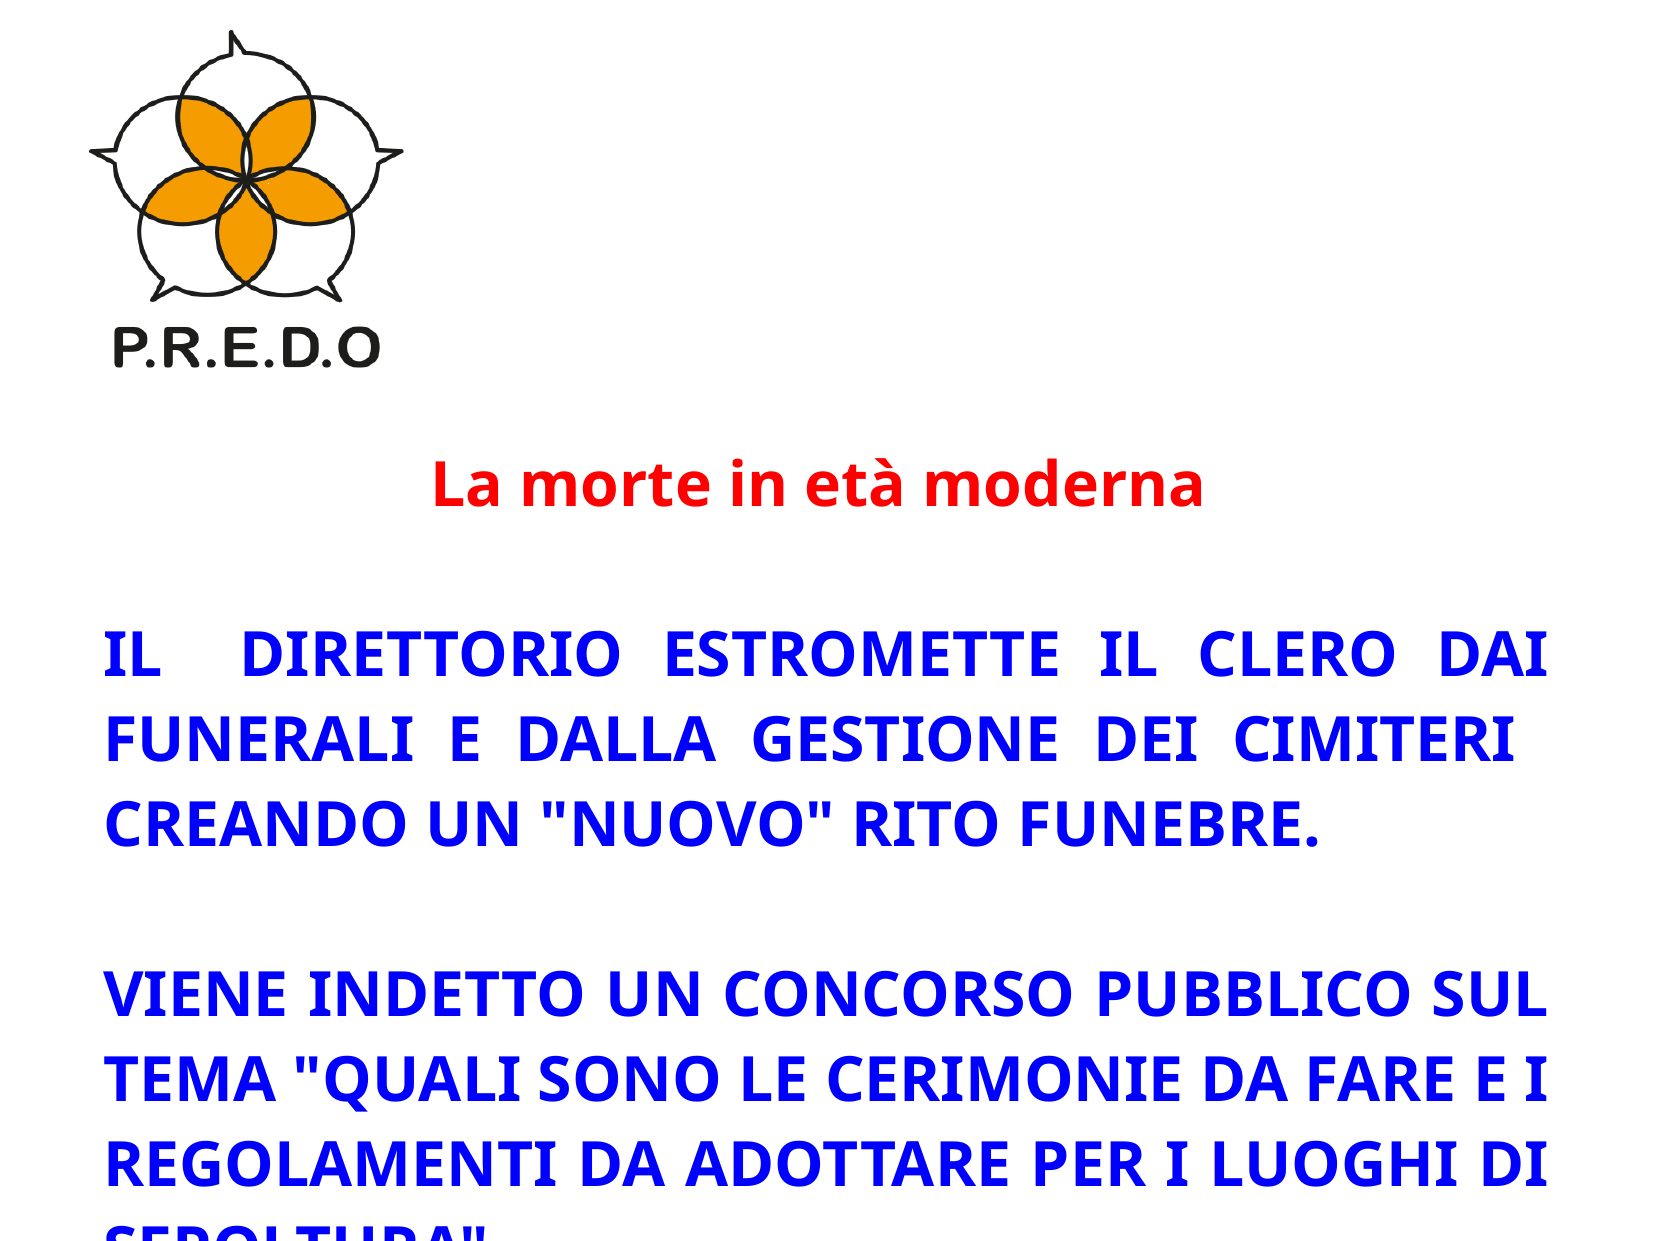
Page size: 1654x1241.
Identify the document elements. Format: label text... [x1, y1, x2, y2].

text_box La morte in età moderna IL DIRETTORIO ESTROMETTE IL CLERO DAI FUNERALI E DALLA GESTIONE DEI CIMITERI CREANDO UN "NUOVO" RITO FUNEBRE. VIENE INDETTO UN CONCORSO PUBBLICO SUL TEMA "QUALI SONO LE CERIMONIE DA FARE E I REGOLAMENTI DA ADOTTARE PER I LUOGHI DI SEPOLTURA" [88, 177, 1565, 1241]
picture [88, 29, 404, 368]
